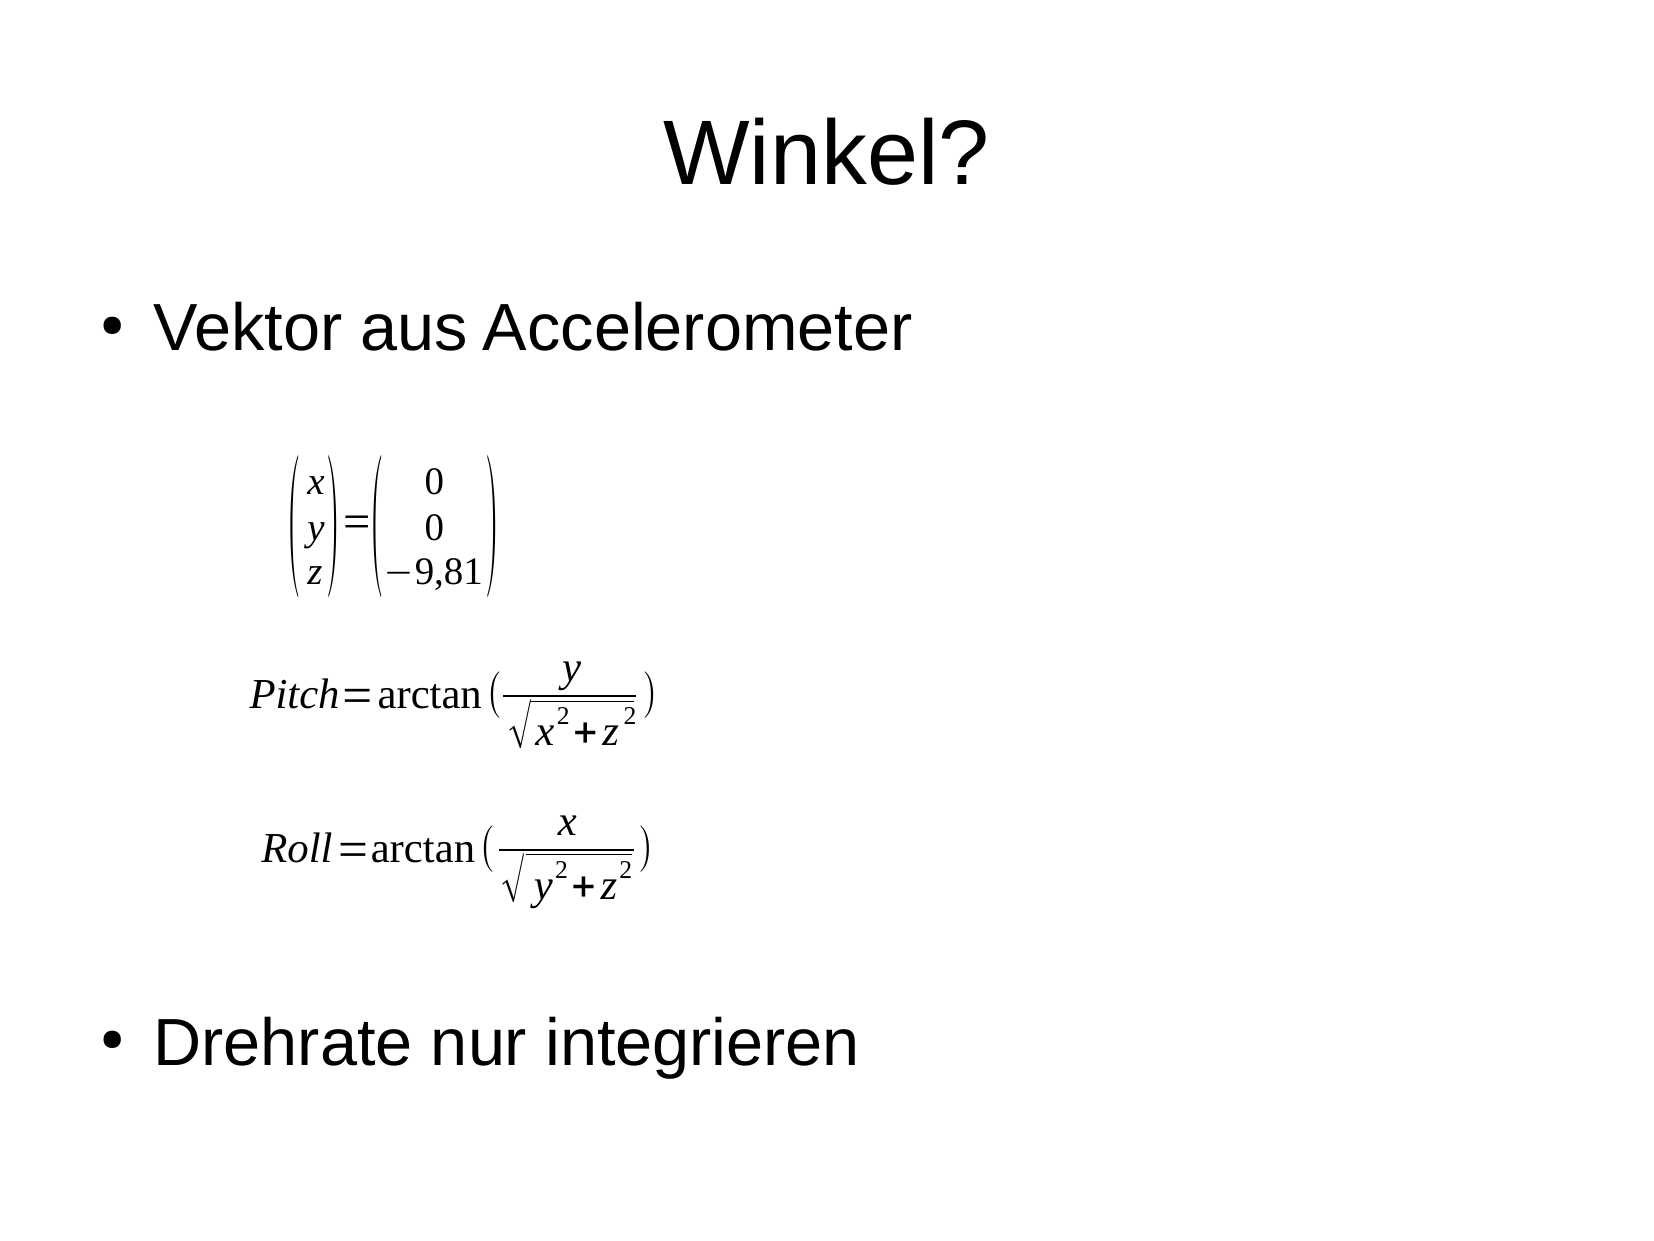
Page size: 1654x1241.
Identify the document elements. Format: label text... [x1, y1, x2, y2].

title Winkel? [82, 49, 1571, 257]
list Vektor aus Accelerometer Drehrate nur integrieren [82, 290, 1571, 1193]
chart [278, 452, 508, 601]
chart [248, 797, 663, 910]
chart [236, 644, 666, 756]
